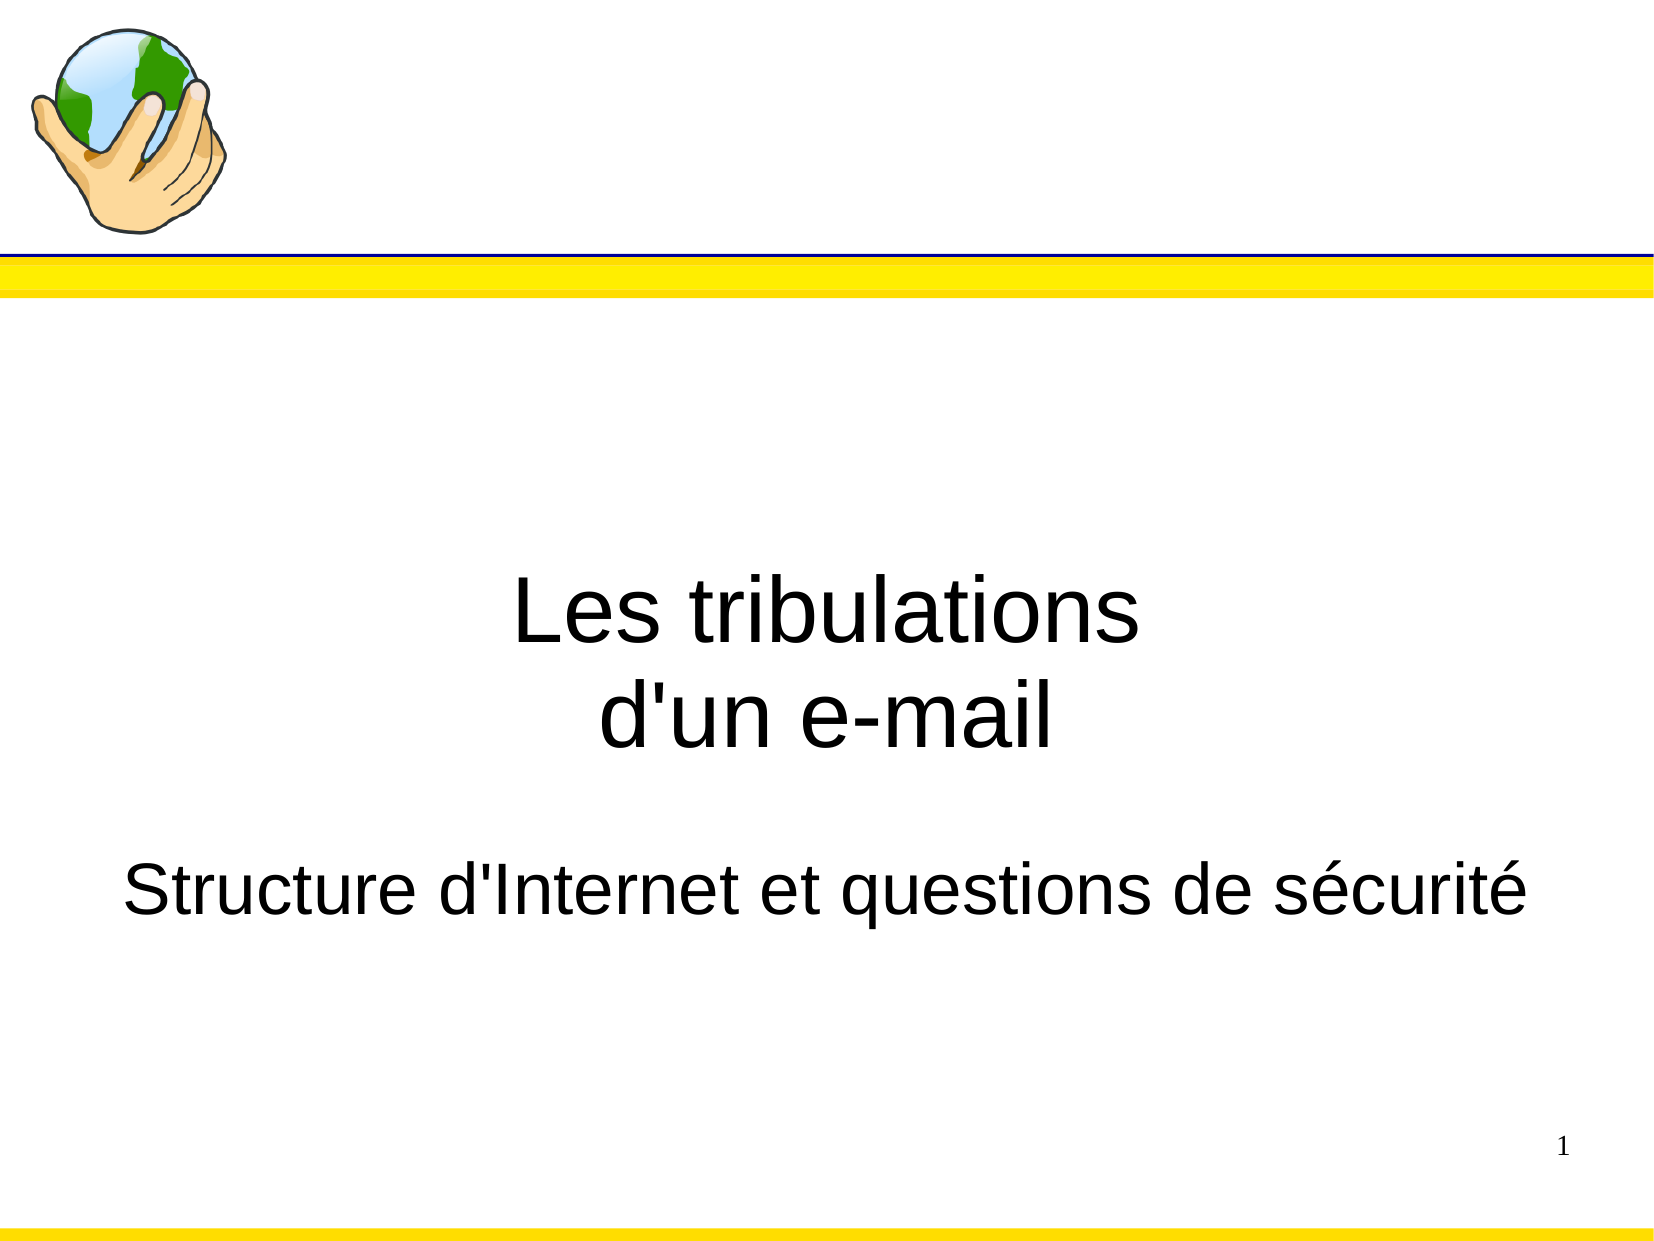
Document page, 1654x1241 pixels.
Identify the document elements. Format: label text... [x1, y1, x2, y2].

subtitle Les tribulations d'un e-mail Structure d'Internet et questions de sécurité [82, 307, 1571, 996]
picture [11, 14, 246, 248]
